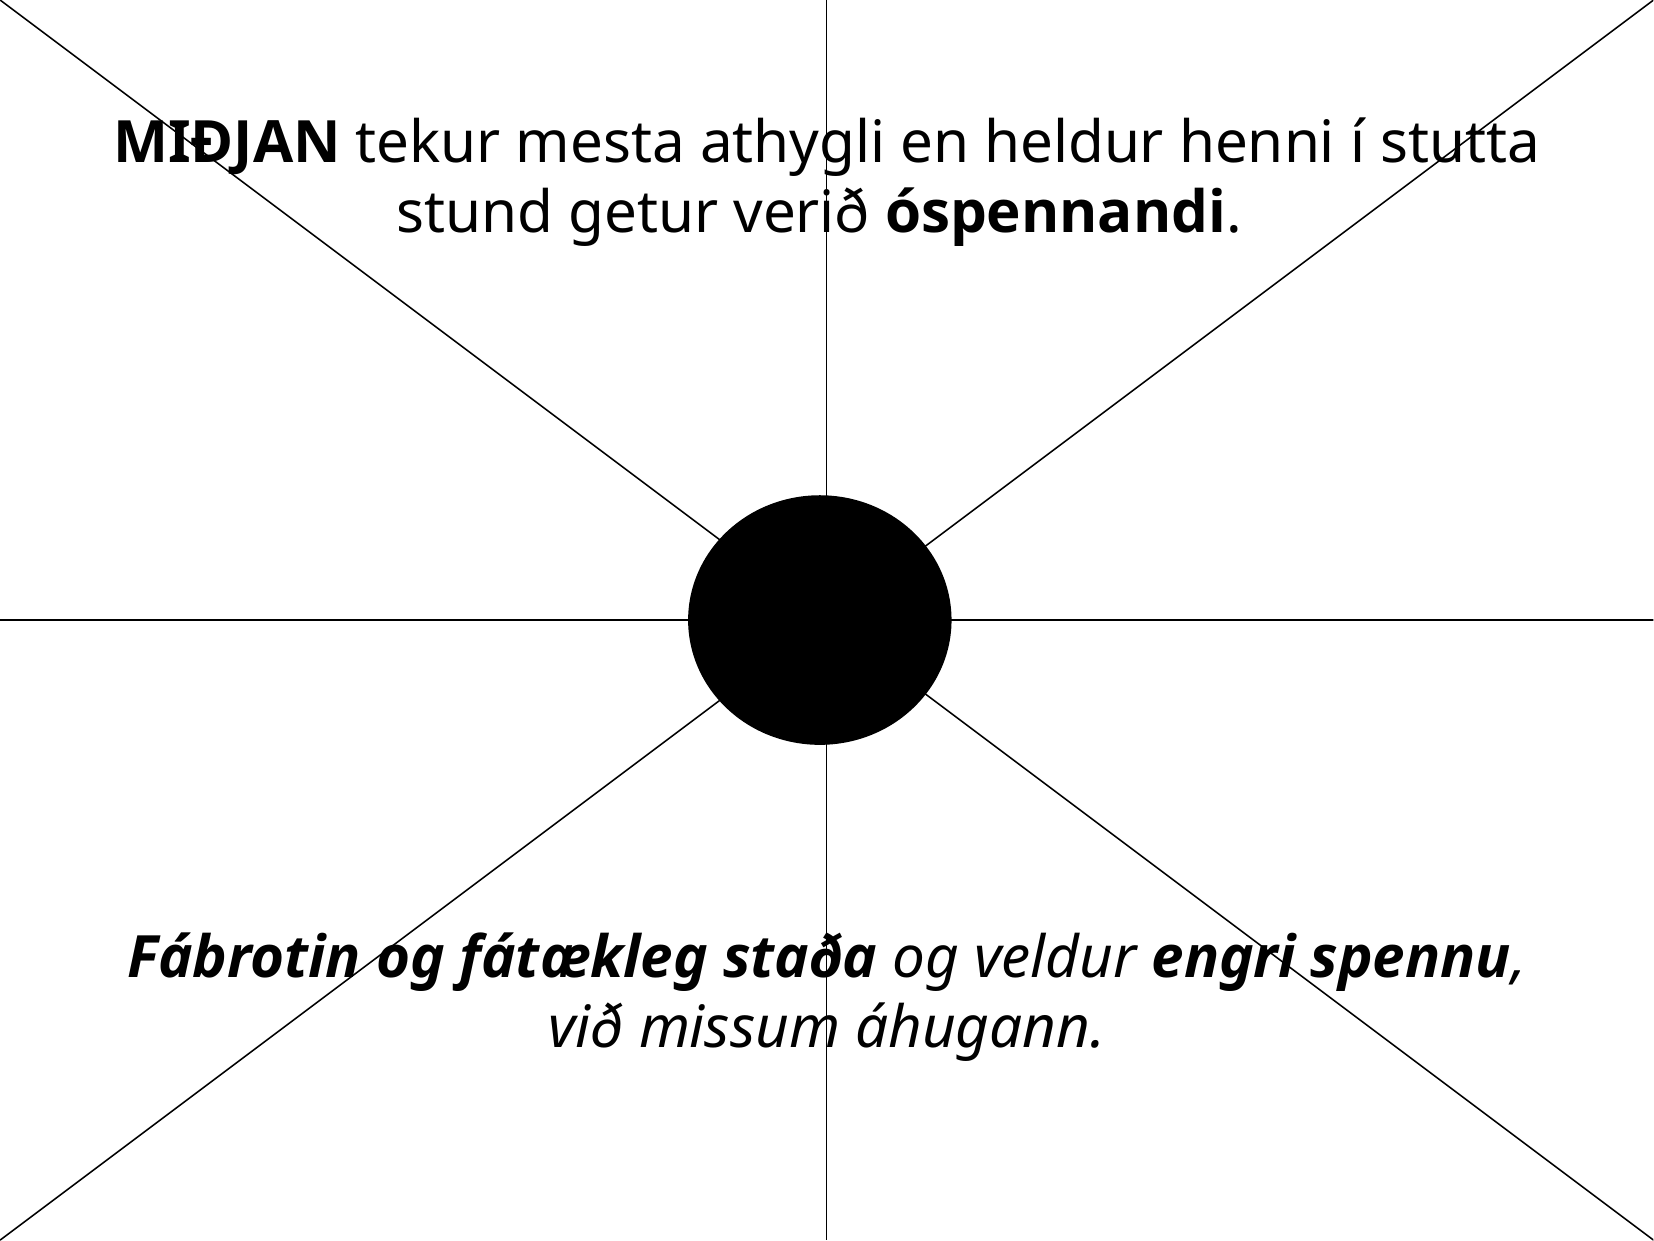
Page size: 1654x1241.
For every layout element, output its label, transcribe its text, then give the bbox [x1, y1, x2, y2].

text_box MIÐJAN tekur mesta athygli en heldur henni í stutta stund getur verið óspennandi. Fábrotin og fátækleg staða og veldur engri spennu, við missum áhugann. [68, 96, 1585, 1174]
